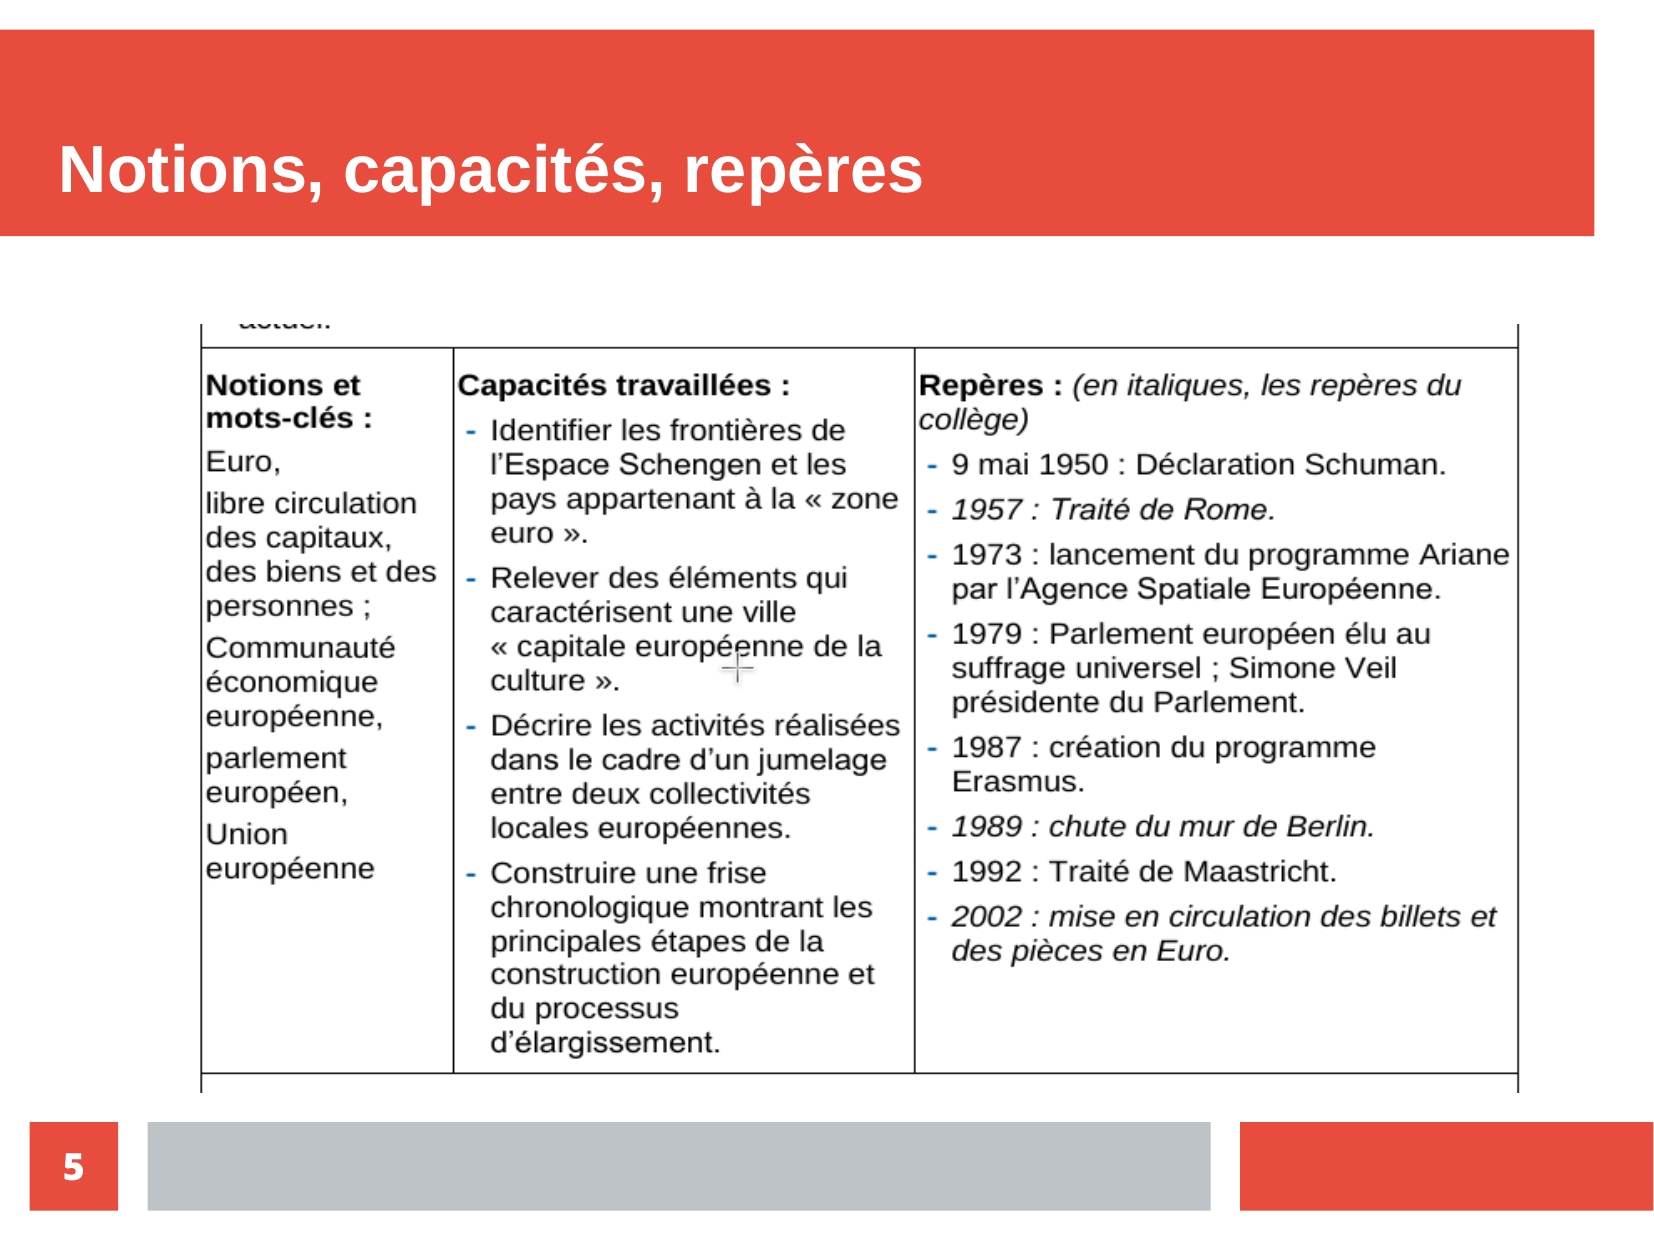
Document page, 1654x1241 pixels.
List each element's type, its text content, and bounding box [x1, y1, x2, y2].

picture [184, 324, 1536, 1093]
title Notions, capacités, repères [59, 59, 1595, 207]
